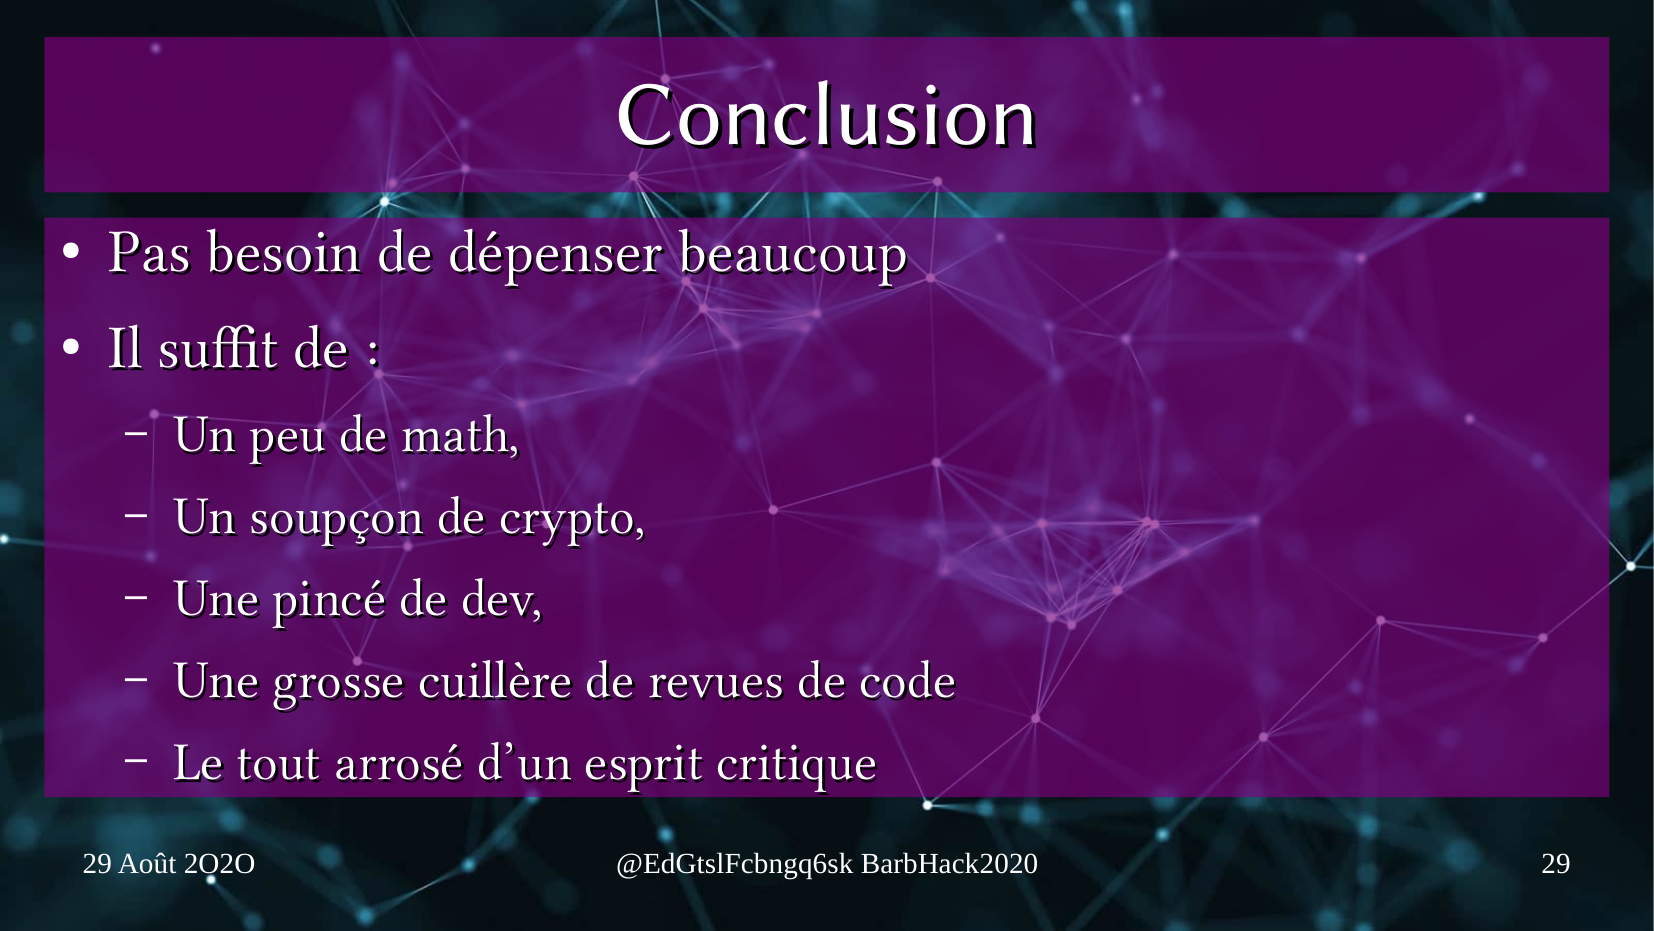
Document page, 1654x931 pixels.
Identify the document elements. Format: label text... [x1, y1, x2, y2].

picture [0, 0, 1654, 931]
title Conclusion [44, 37, 1610, 193]
list Pas besoin de dépenser beaucoup Il suffit de : Un peu de math, Un soupçon de crypto, Une pincé de dev, Une grosse cuillère de revues de code Le tout arrosé d’un esprit critique [44, 217, 1610, 798]
